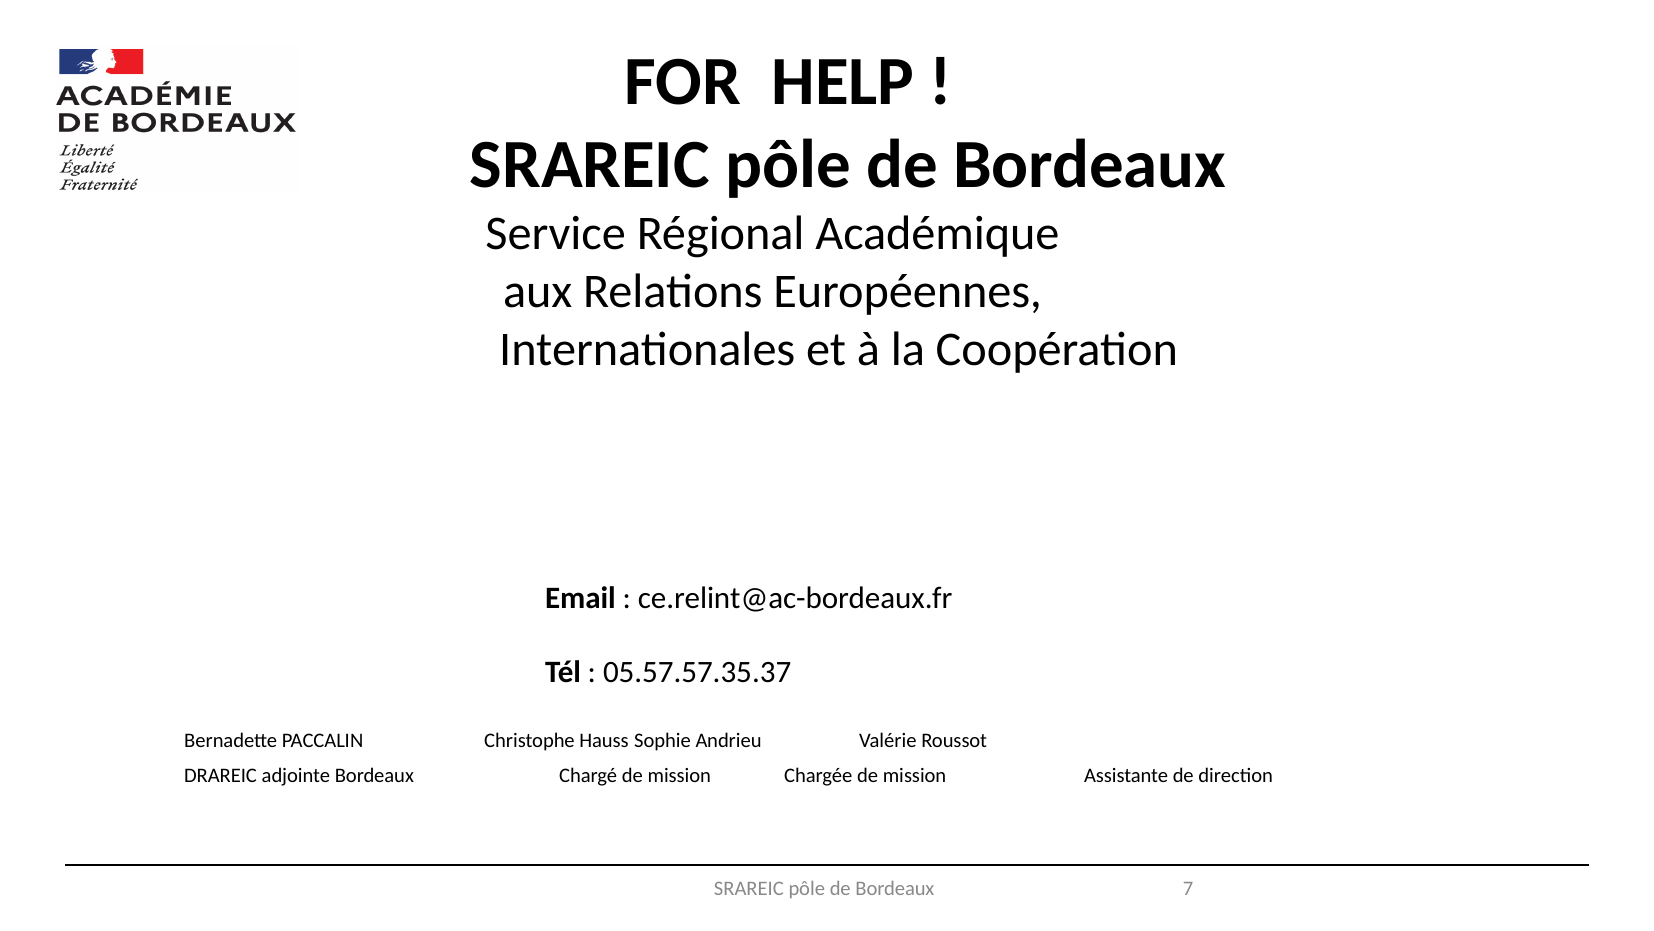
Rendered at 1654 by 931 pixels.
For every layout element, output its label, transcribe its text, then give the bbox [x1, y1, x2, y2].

text_box SRAREIC pôle de Bordeaux [547, 862, 1106, 912]
text_box FOR HELP ! SRAREIC pôle de Bordeaux Service Régional Académique aux Relations Européennes, Internationales et à la Coopération [315, 29, 1485, 383]
text_box Email : ce.relint@ac-bordeaux.fr Tél : 05.57.57.35.37 [530, 569, 1100, 719]
text_box Bernadette PACCALIN Christophe Hauss Sophie Andrieu Valérie Roussot DRAREIC adjointe Bordeaux Chargé de mission Chargée de mission Assistante de direction [169, 719, 1513, 796]
text_box [1167, 862, 1540, 912]
